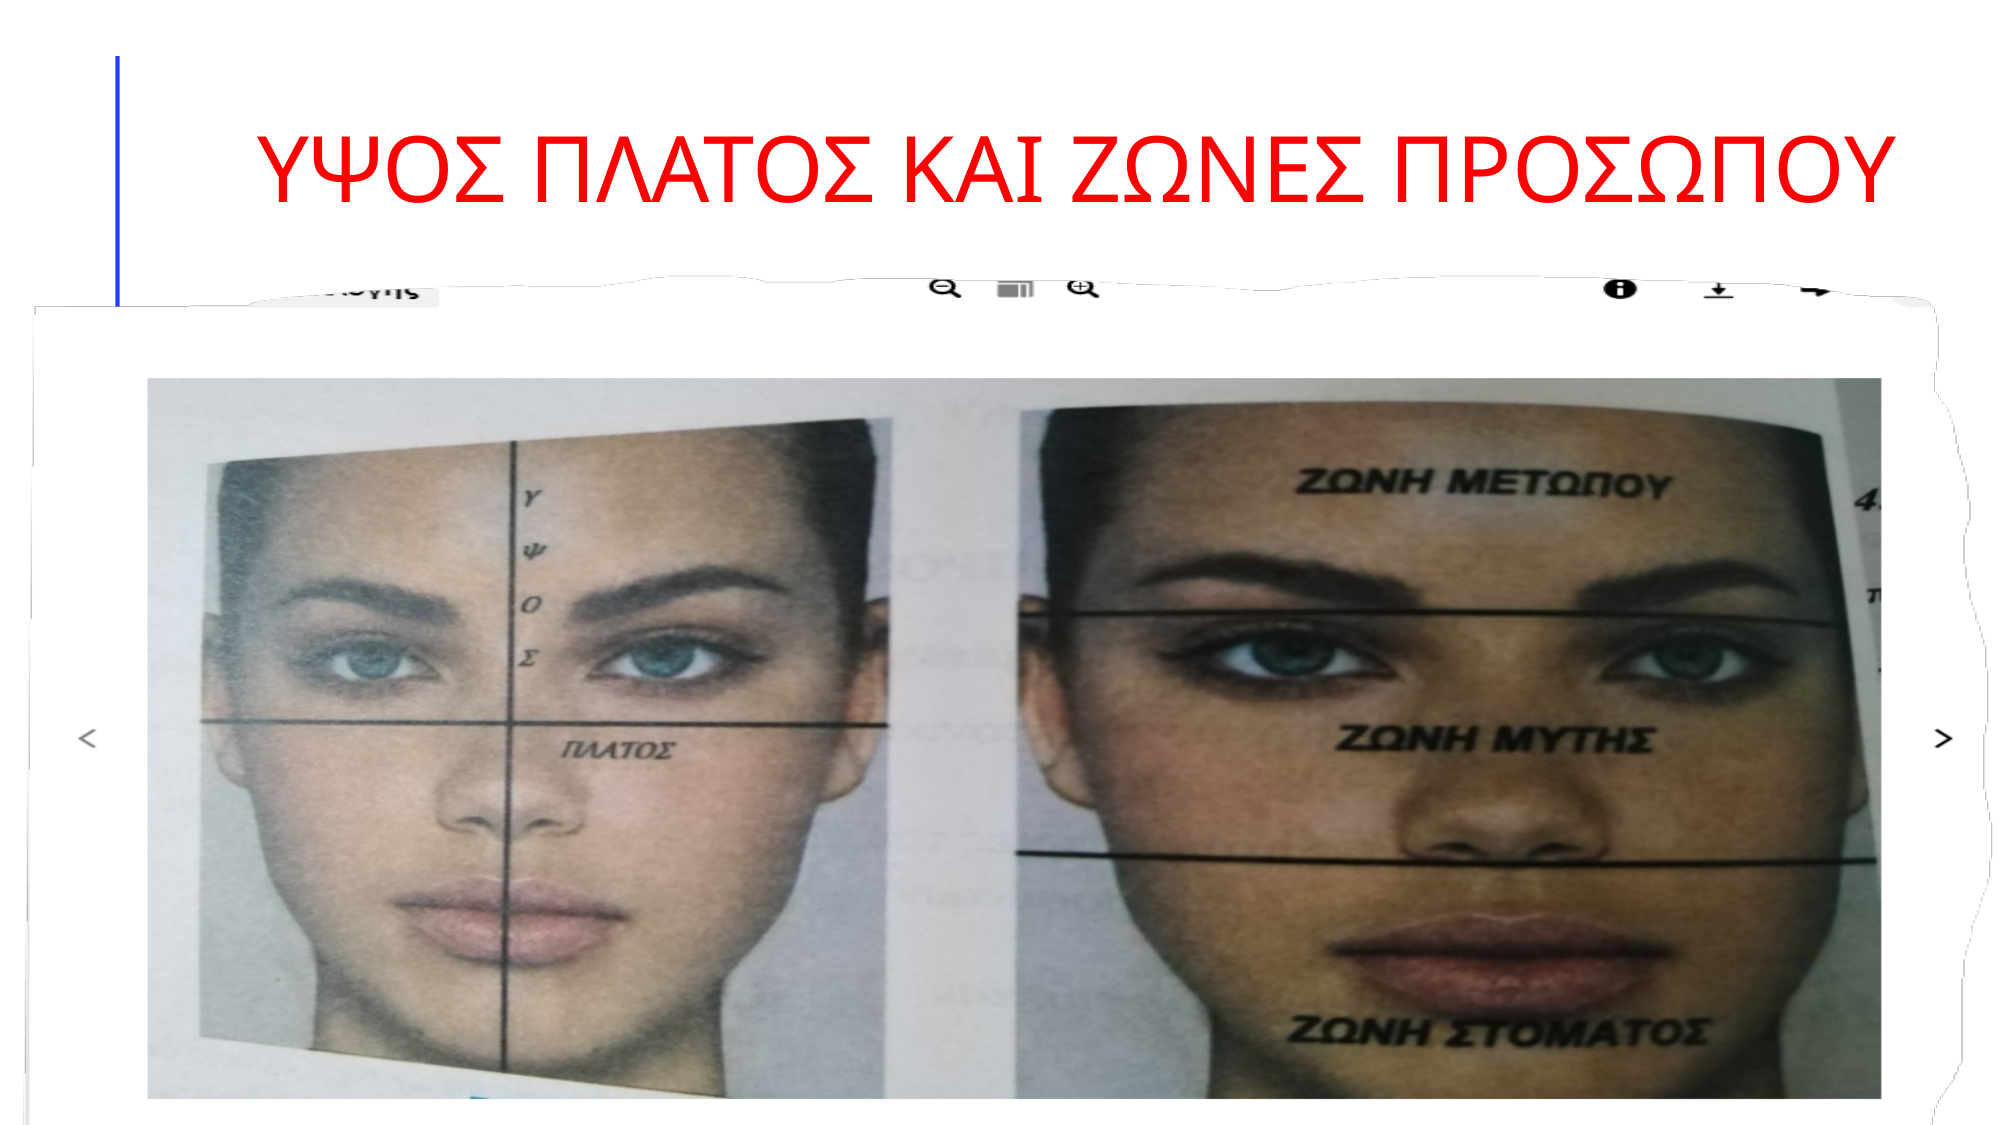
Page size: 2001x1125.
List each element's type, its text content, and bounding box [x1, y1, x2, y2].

picture [14, 270, 2000, 1125]
title ΥΨΟΣ ΠΛΑΤΟΣ ΚΑΙ ΖΩΝΕΣ ΠΡΟΣΩΠΟΥ [242, 36, 1968, 270]
